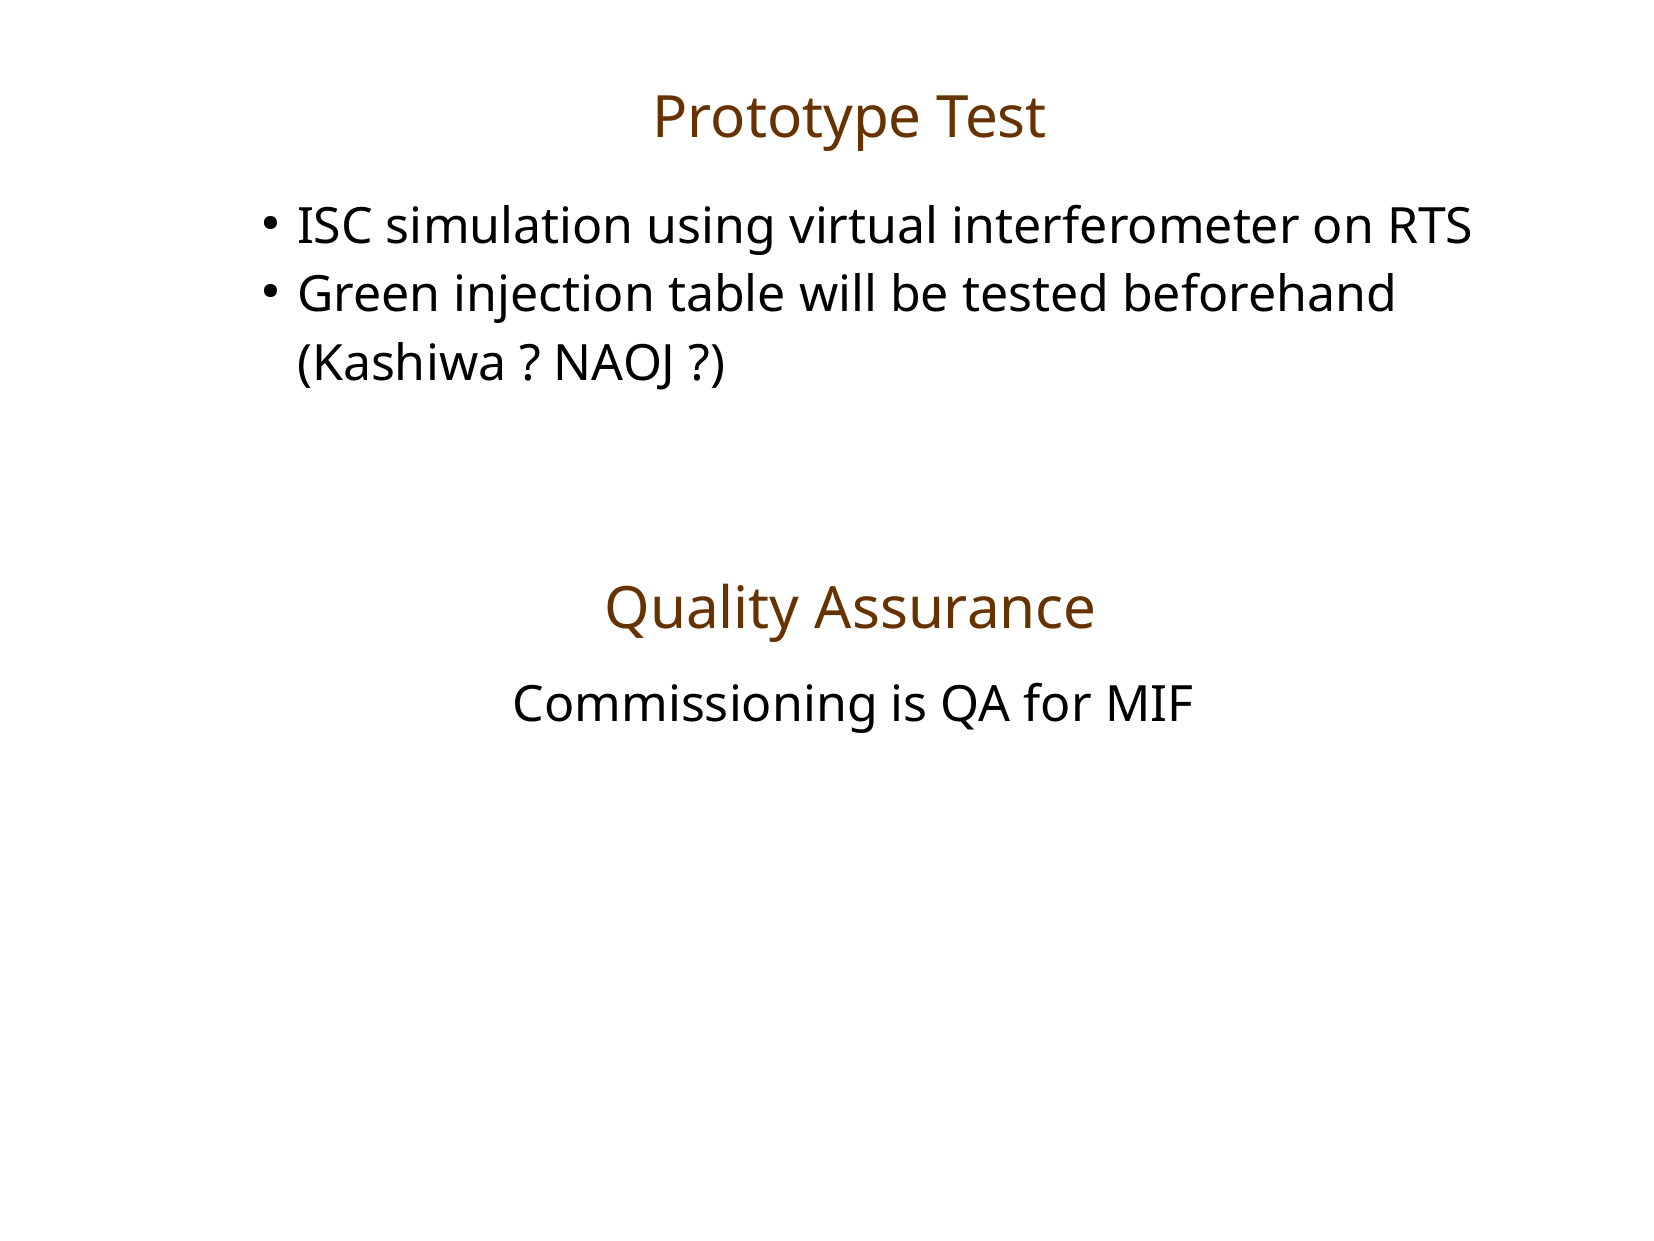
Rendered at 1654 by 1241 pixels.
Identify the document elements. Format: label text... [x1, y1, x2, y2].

text_box Prototype Test [637, 67, 1031, 153]
text_box ISC simulation using virtual interferometer on RTS Green injection table will be tested beforehand (Kashiwa ? NAOJ ?) [246, 182, 1422, 379]
text_box Commissioning is QA for MIF [498, 660, 1170, 736]
text_box Quality Assurance [589, 558, 1079, 644]
